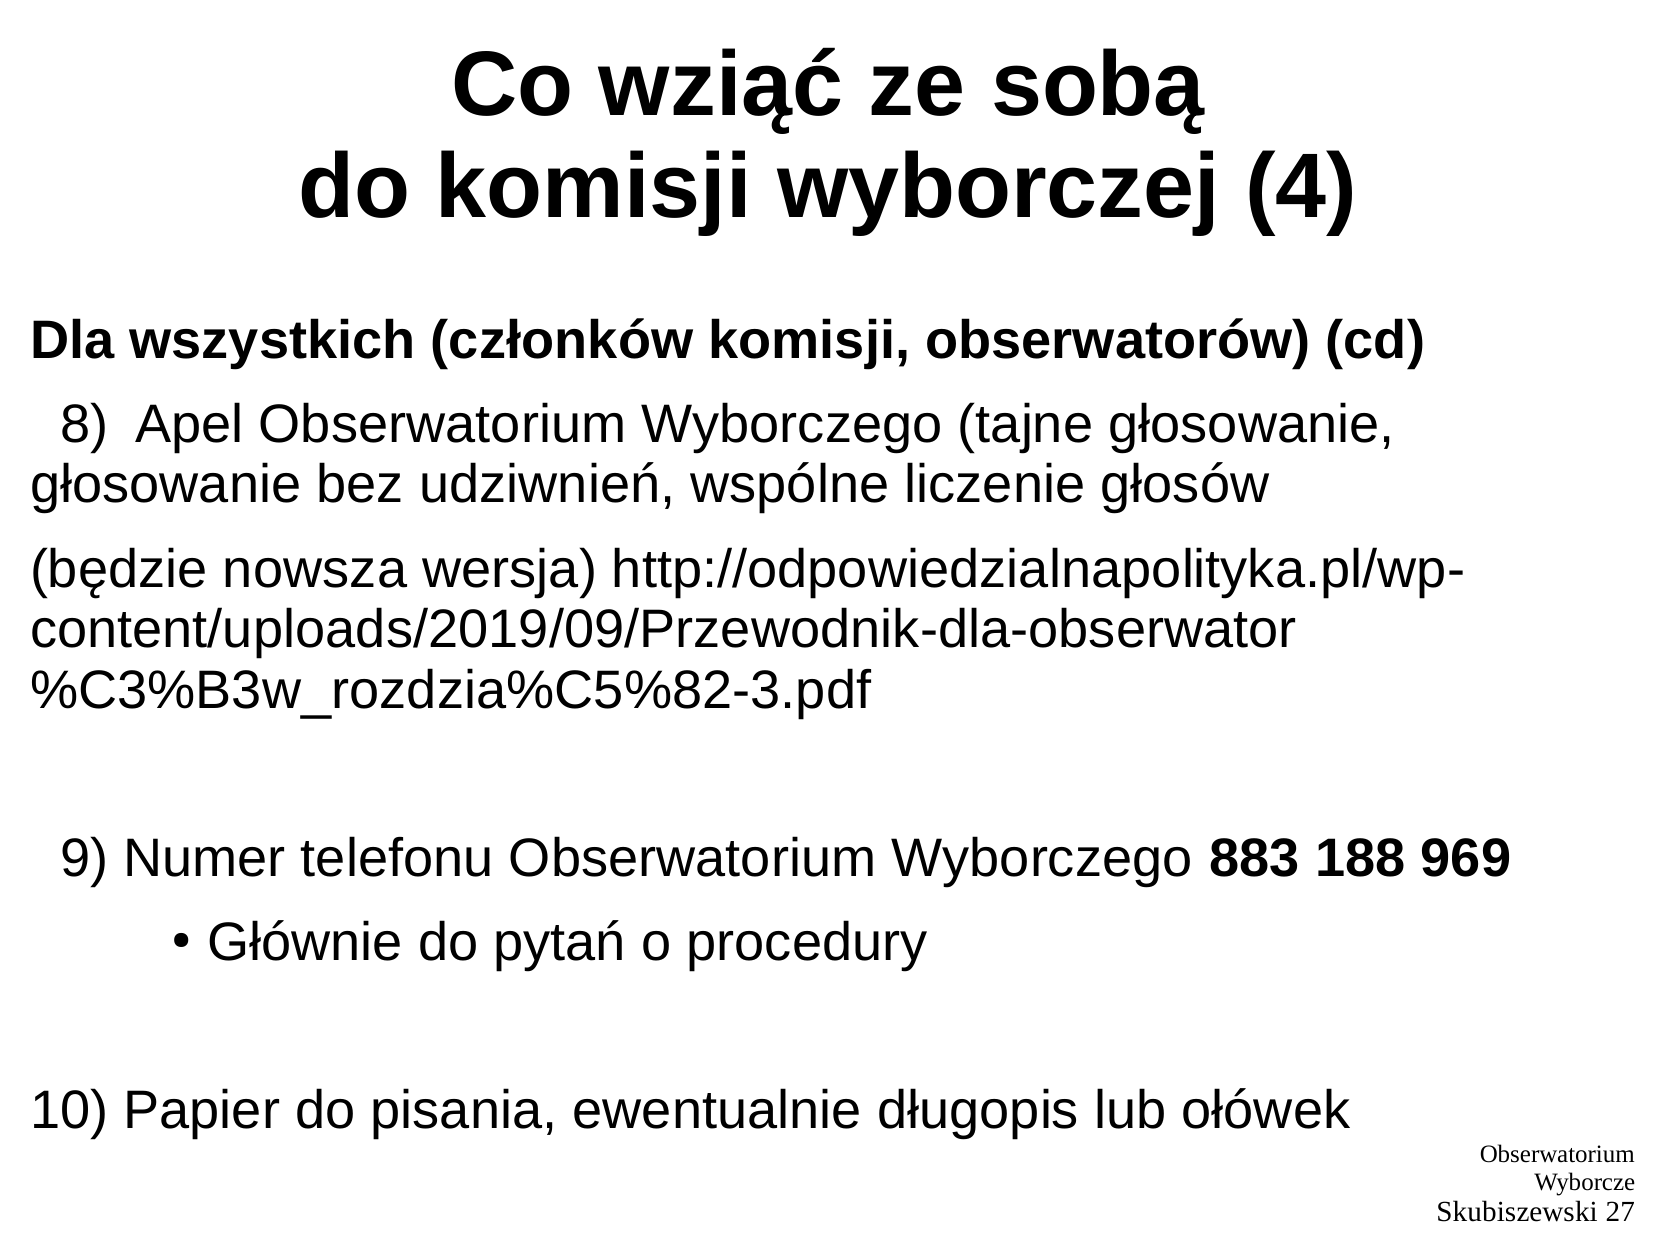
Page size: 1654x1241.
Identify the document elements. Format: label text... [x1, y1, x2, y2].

title Co wziąć ze sobą do komisji wyborczej (4) [84, 32, 1573, 225]
list Dla wszystkich (członków komisji, obserwatorów) (cd) 8) Apel Obserwatorium Wyborczego (tajne głosowanie, głosowanie bez udziwnień, wspólne liczenie głosów (będzie nowsza wersja) http://odpowiedzialnapolityka.pl/wp-content/uploads/2019/09/Przewodnik-dla-obserwator%C3%B3w_rozdzia%C5%82-3.pdf 9) Numer telefonu Obserwatorium Wyborczego 883 188 969 Głównie do pytań o procedury 10) Papier do pisania, ewentualnie długopis lub ołówek [30, 225, 1583, 1241]
